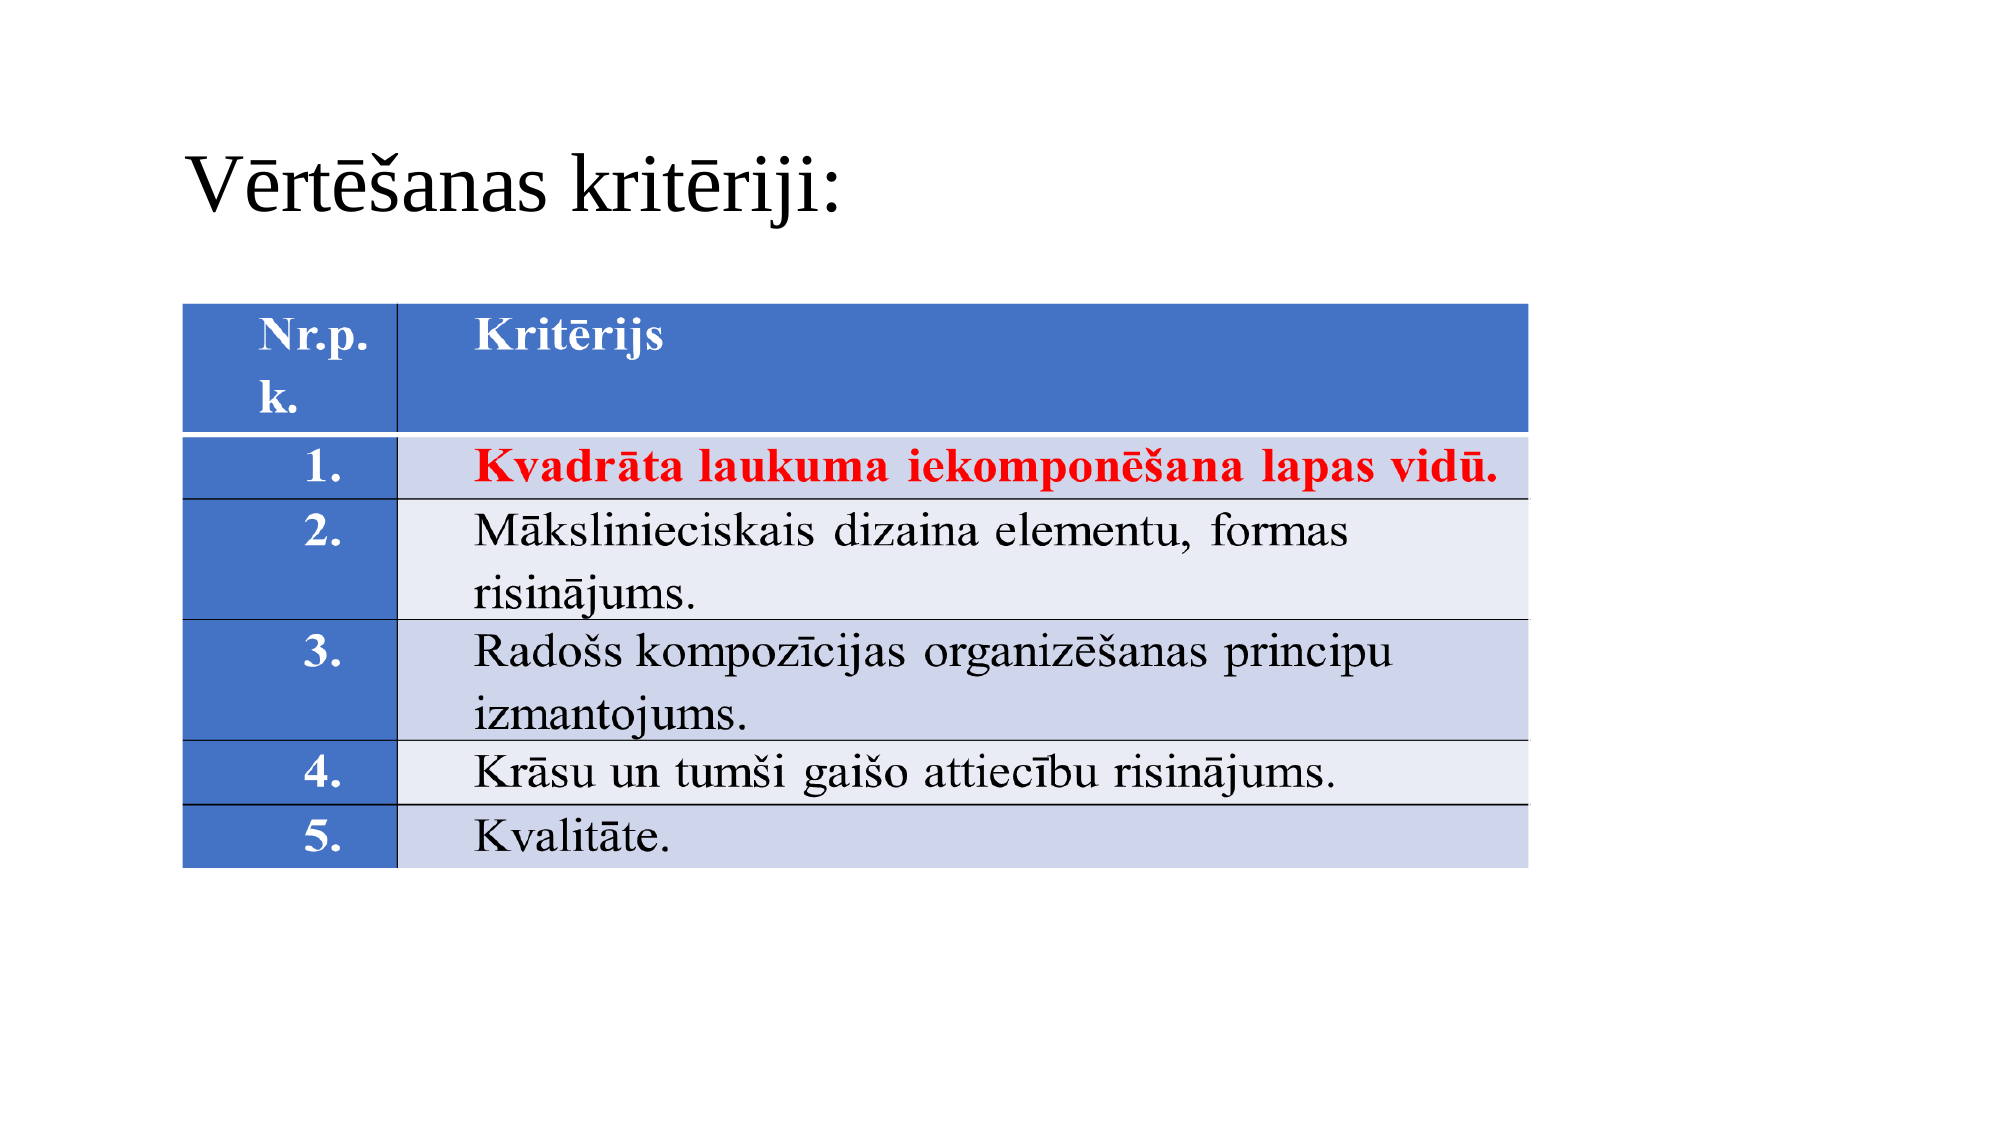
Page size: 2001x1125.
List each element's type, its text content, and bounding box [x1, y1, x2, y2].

text_box Vērtēšanas kritēriji: [143, 113, 1144, 232]
picture [181, 288, 1532, 891]
